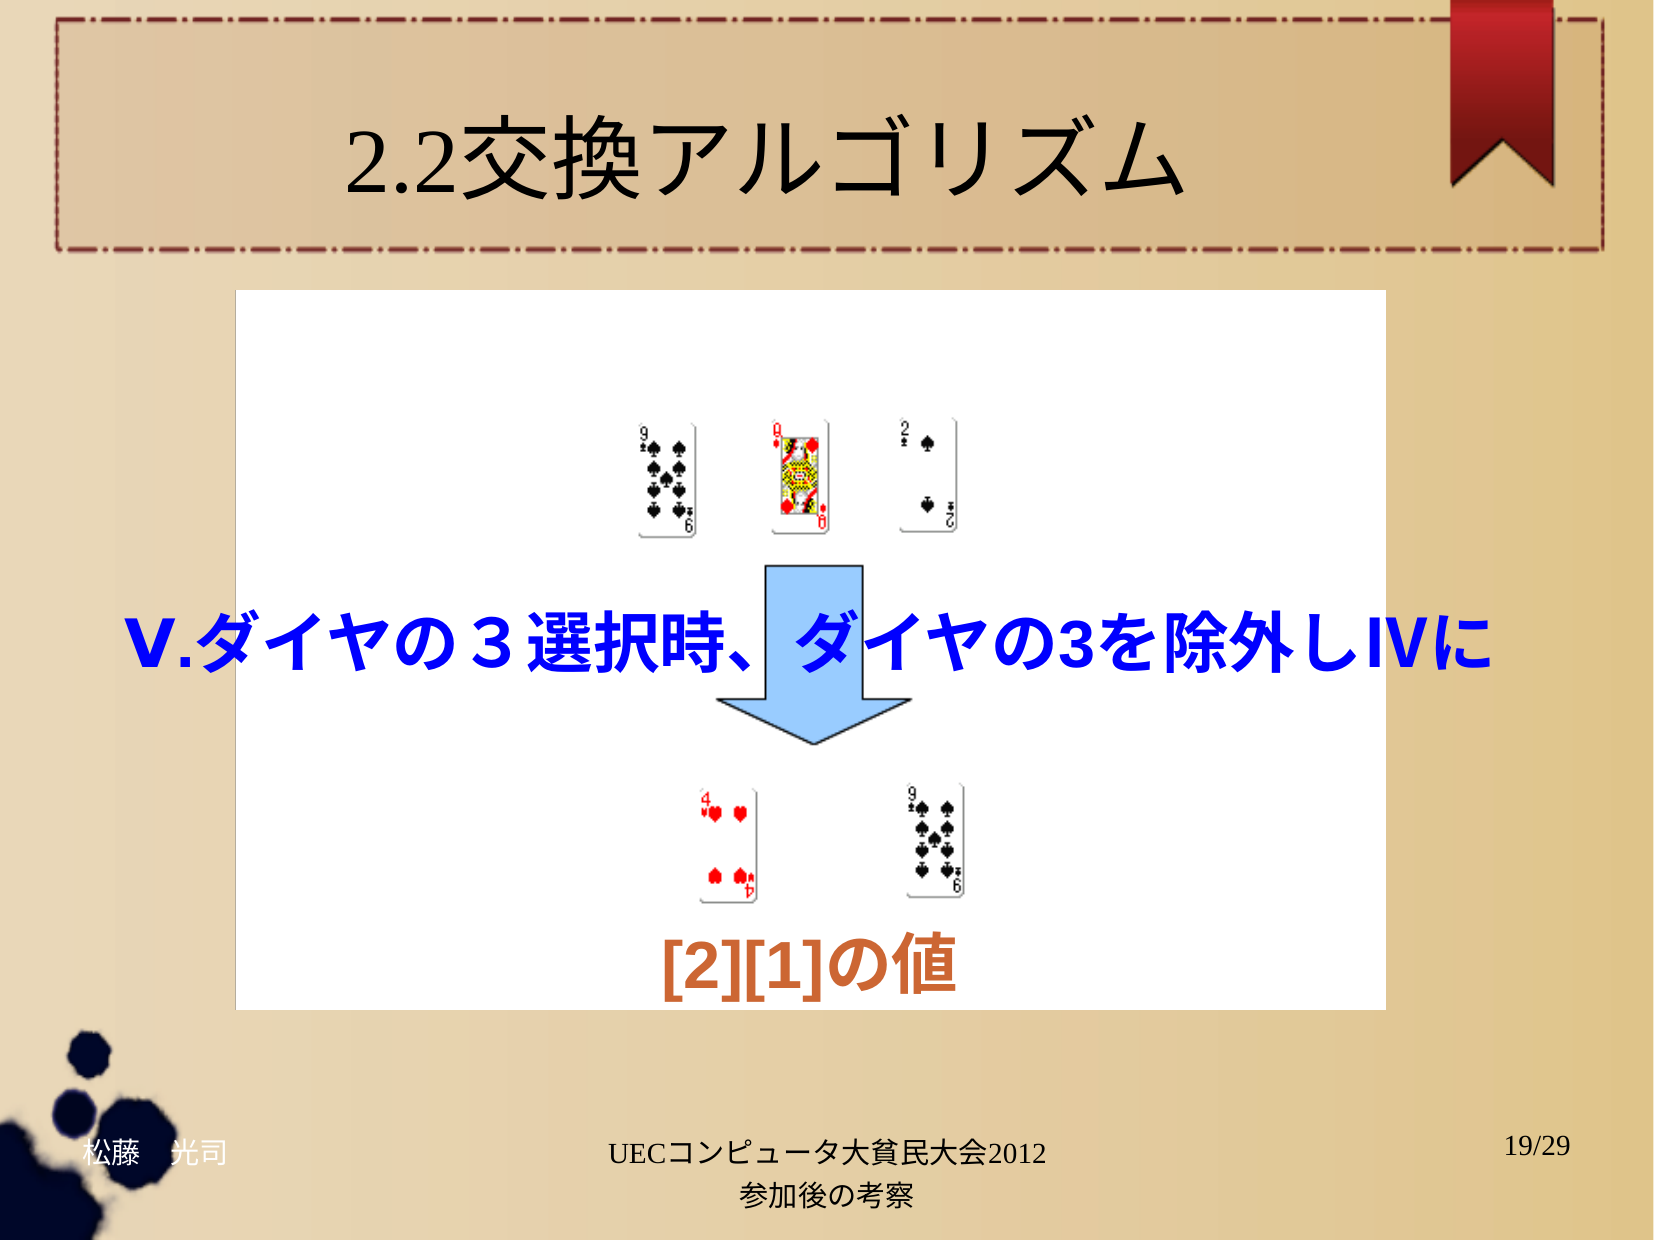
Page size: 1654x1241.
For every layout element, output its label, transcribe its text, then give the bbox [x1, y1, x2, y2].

subtitle Ⅴ.ダイヤの３選択時、ダイヤの3を除外しⅣに [2][1]の値 [82, 290, 1538, 1010]
picture [0, 0, 1654, 1240]
title 2.2交換アルゴリズム [82, 49, 1453, 257]
